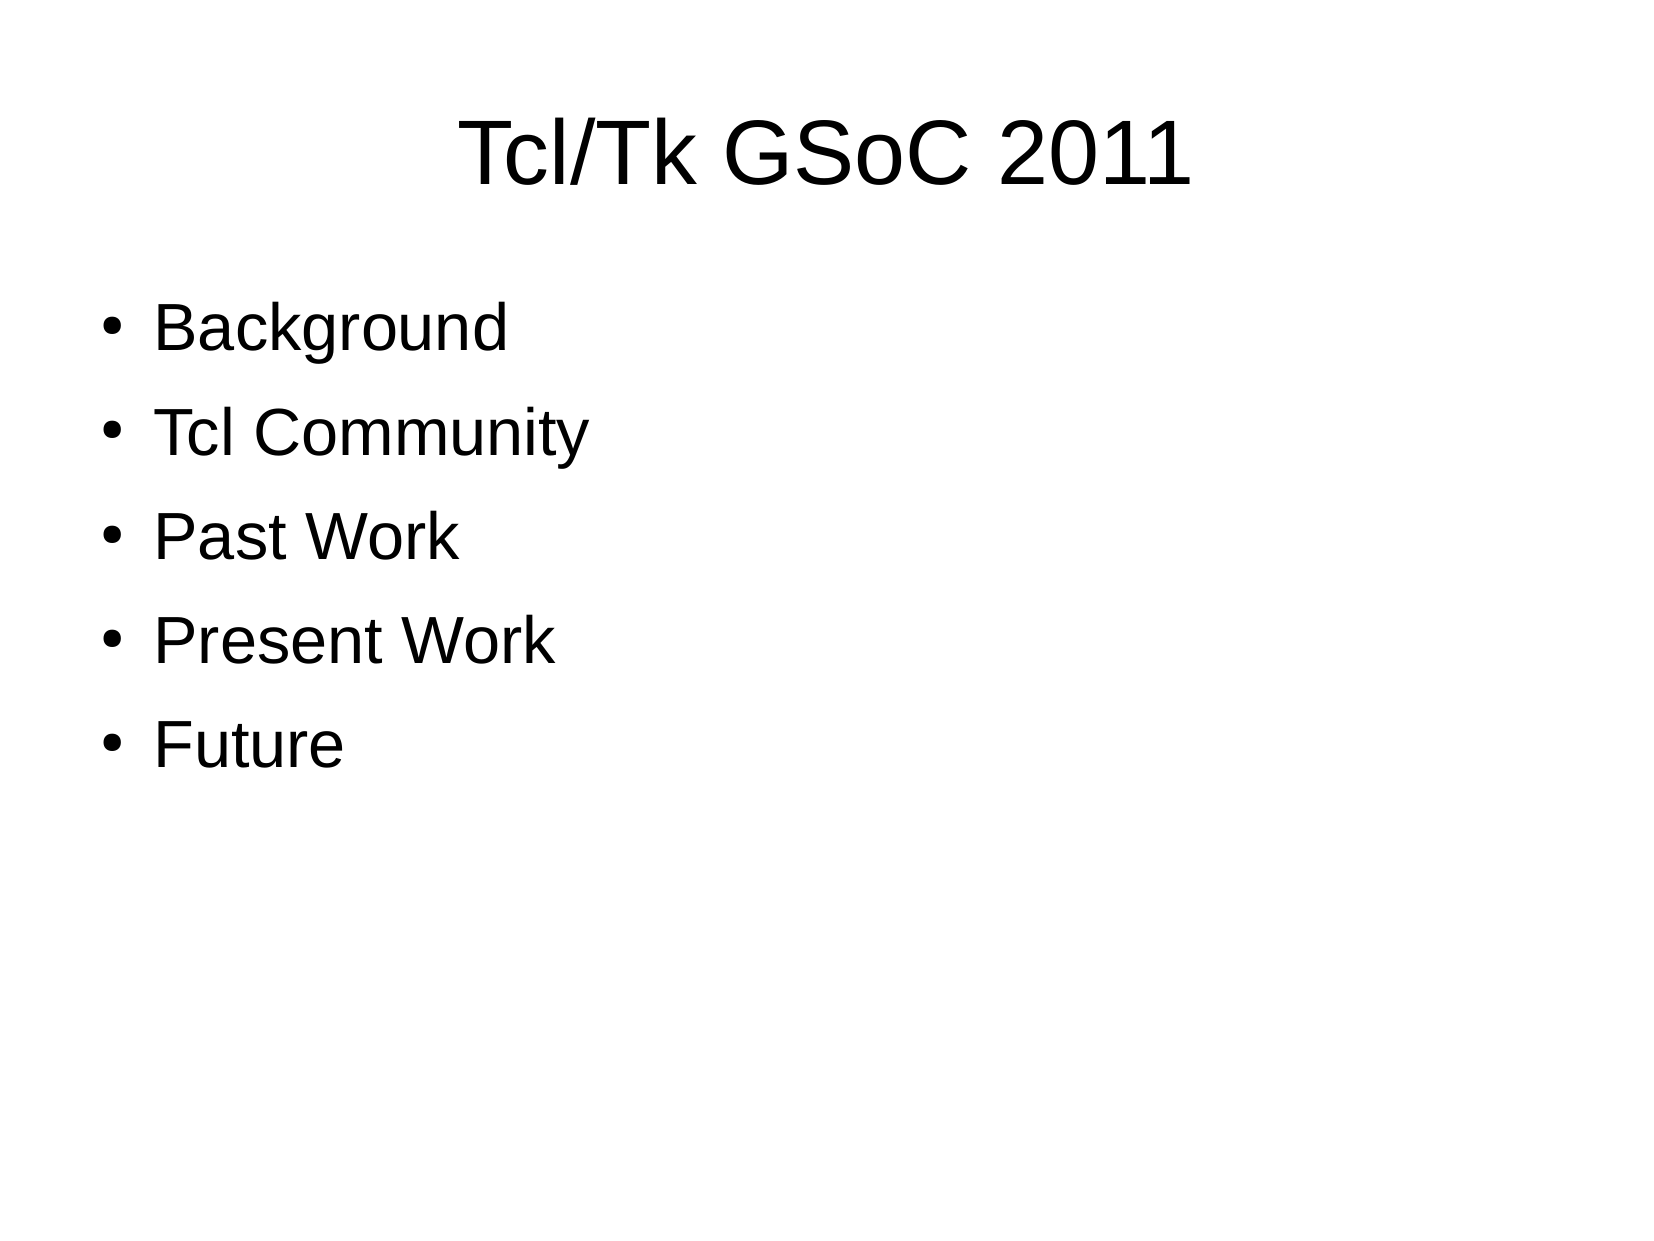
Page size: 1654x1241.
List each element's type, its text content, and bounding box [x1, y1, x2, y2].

list Background Tcl Community Past Work Present Work Future [82, 290, 1571, 1094]
title Tcl/Tk GSoC 2011 [82, 56, 1571, 250]
